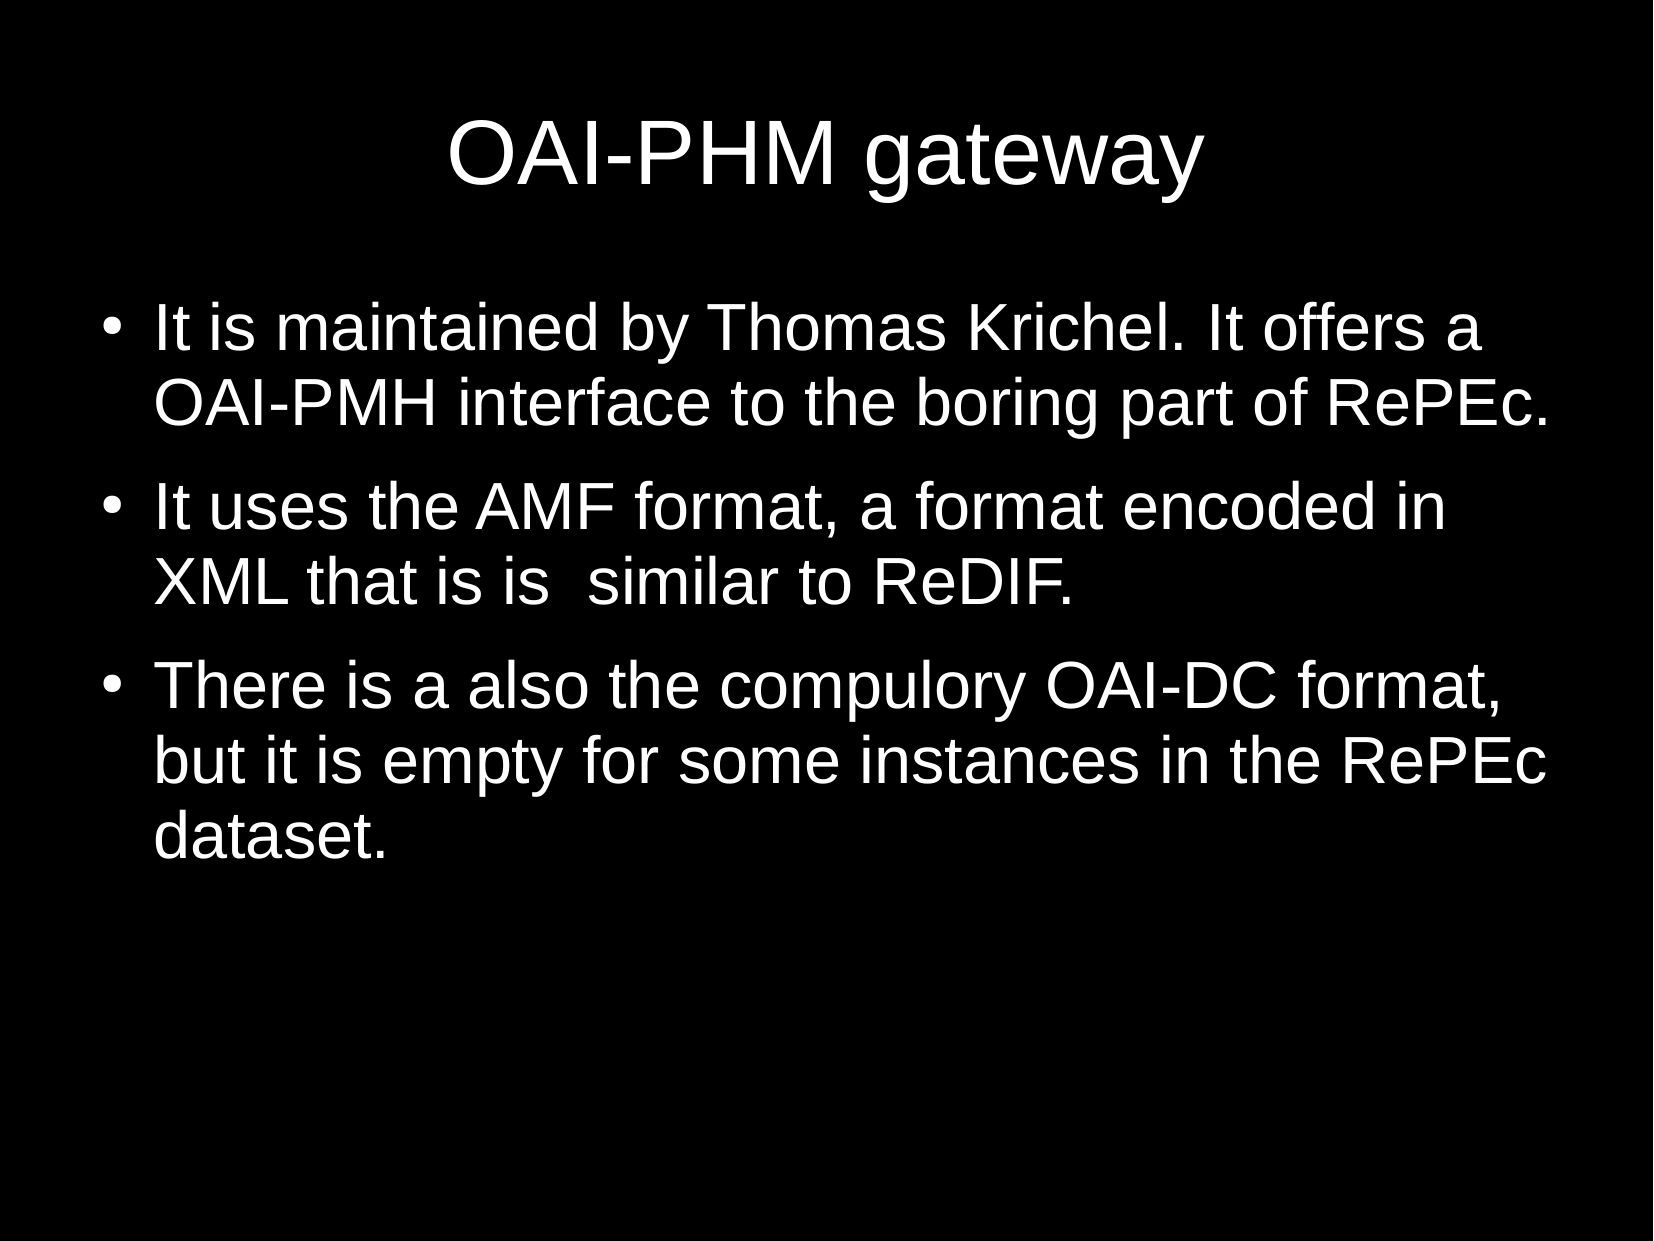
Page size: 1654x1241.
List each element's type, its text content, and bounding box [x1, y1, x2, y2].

list It is maintained by Thomas Krichel. It offers a OAI-PMH interface to the boring part of RePEc. It uses the AMF format, a format encoded in XML that is is similar to ReDIF. There is a also the compulory OAI-DC format, but it is empty for some instances in the RePEc dataset. [82, 290, 1571, 1109]
title OAI-PHM gateway [82, 56, 1571, 250]
